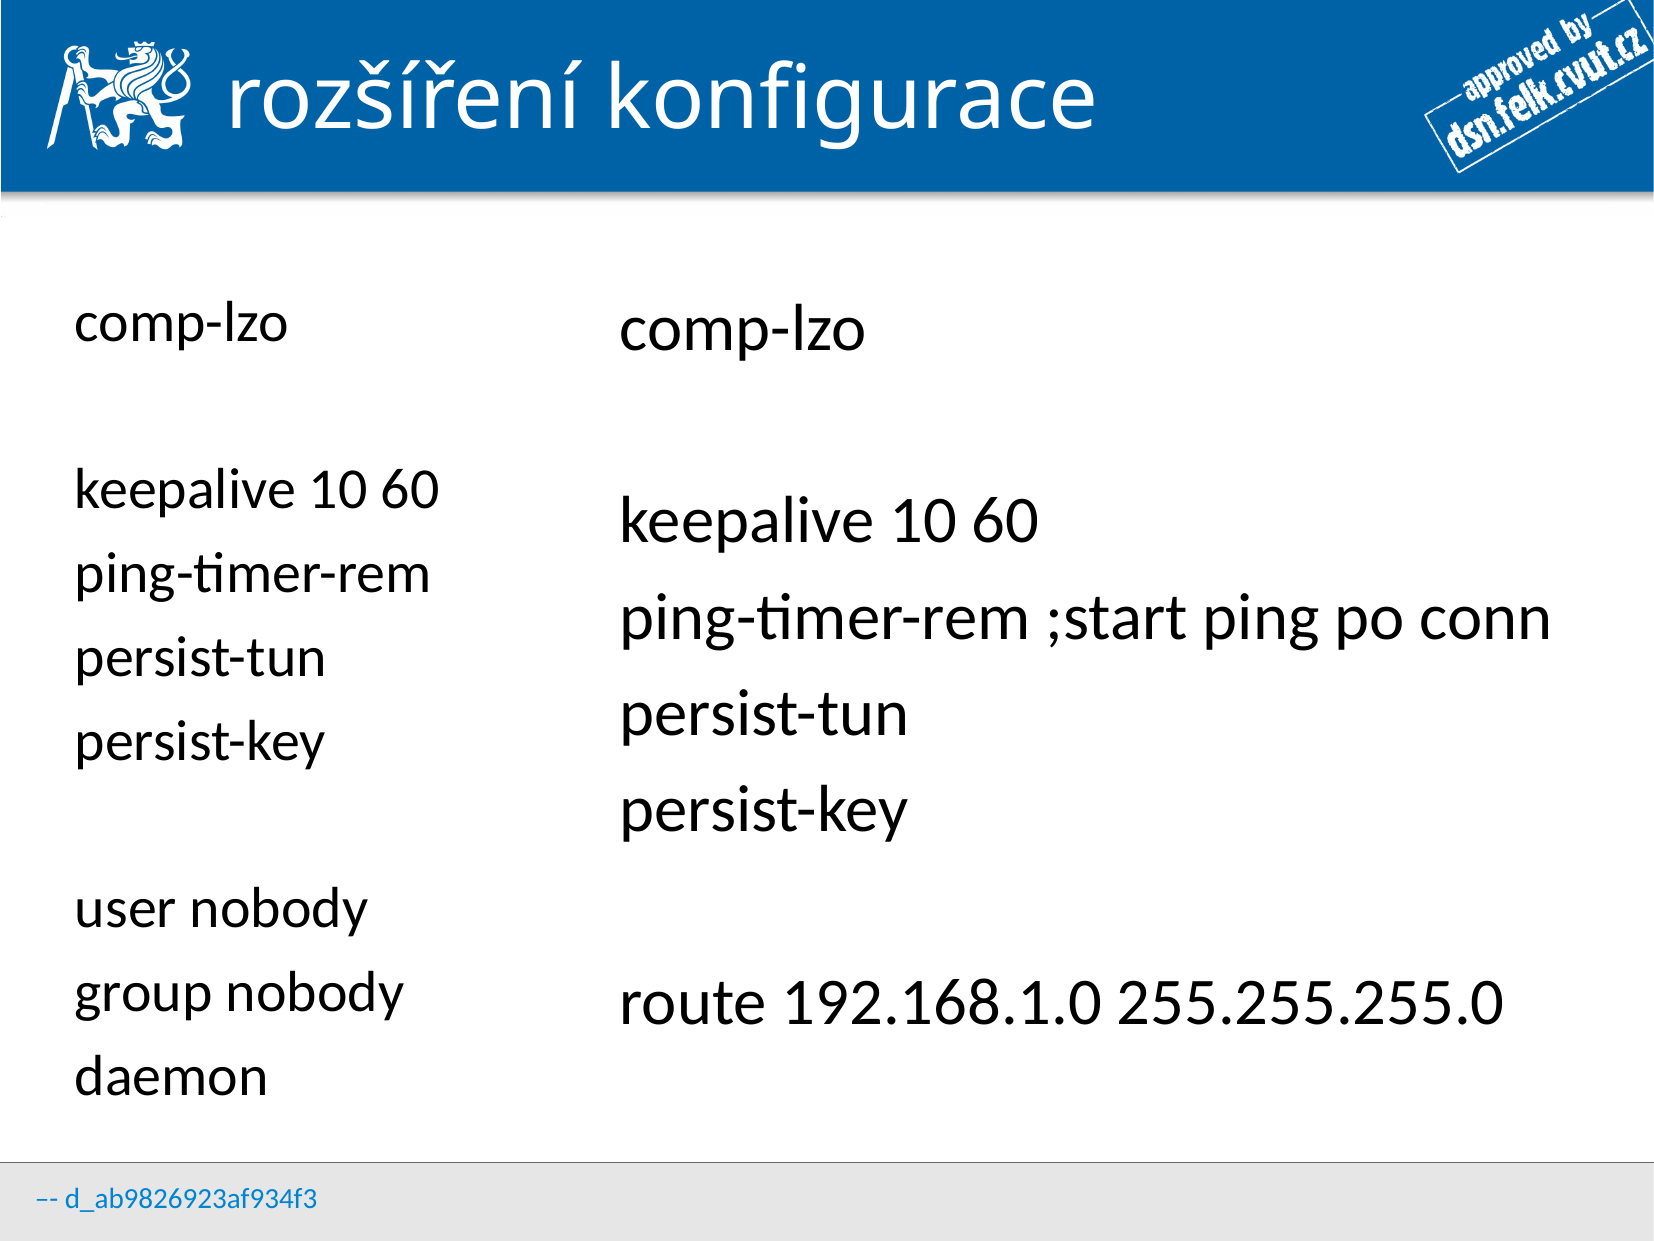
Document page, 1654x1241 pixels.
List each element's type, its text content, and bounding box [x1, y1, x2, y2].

title rozšíření konfigurace [225, 0, 1426, 188]
picture [1, 0, 1654, 217]
list comp-lzo keepalive 10 60 ping-timer-rem ;start ping po conn persist-tun persist-key route 192.168.1.0 255.255.255.0 [548, 300, 1654, 1113]
list comp-lzo keepalive 10 60 ping-timer-rem persist-tun persist-key user nobody group nobody daemon [13, 297, 595, 1111]
